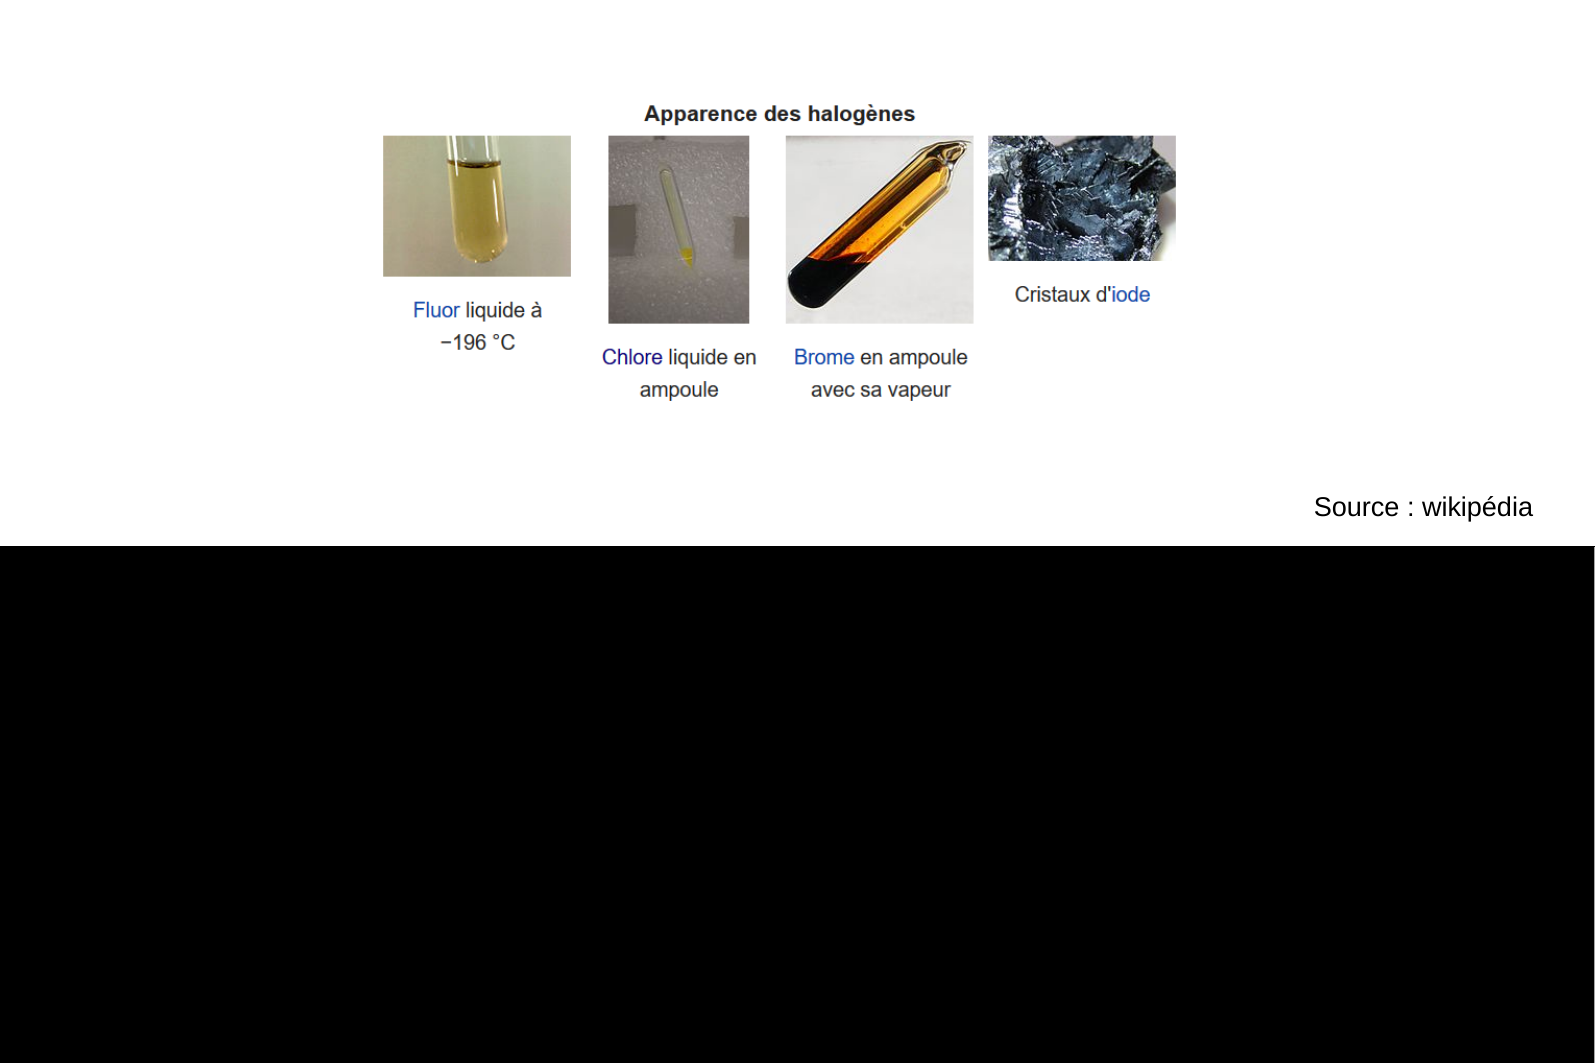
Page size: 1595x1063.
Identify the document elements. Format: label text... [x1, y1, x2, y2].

text_box [0, 546, 1595, 1063]
text_box Source : wikipédia [1299, 484, 1556, 530]
picture [330, 96, 1227, 426]
